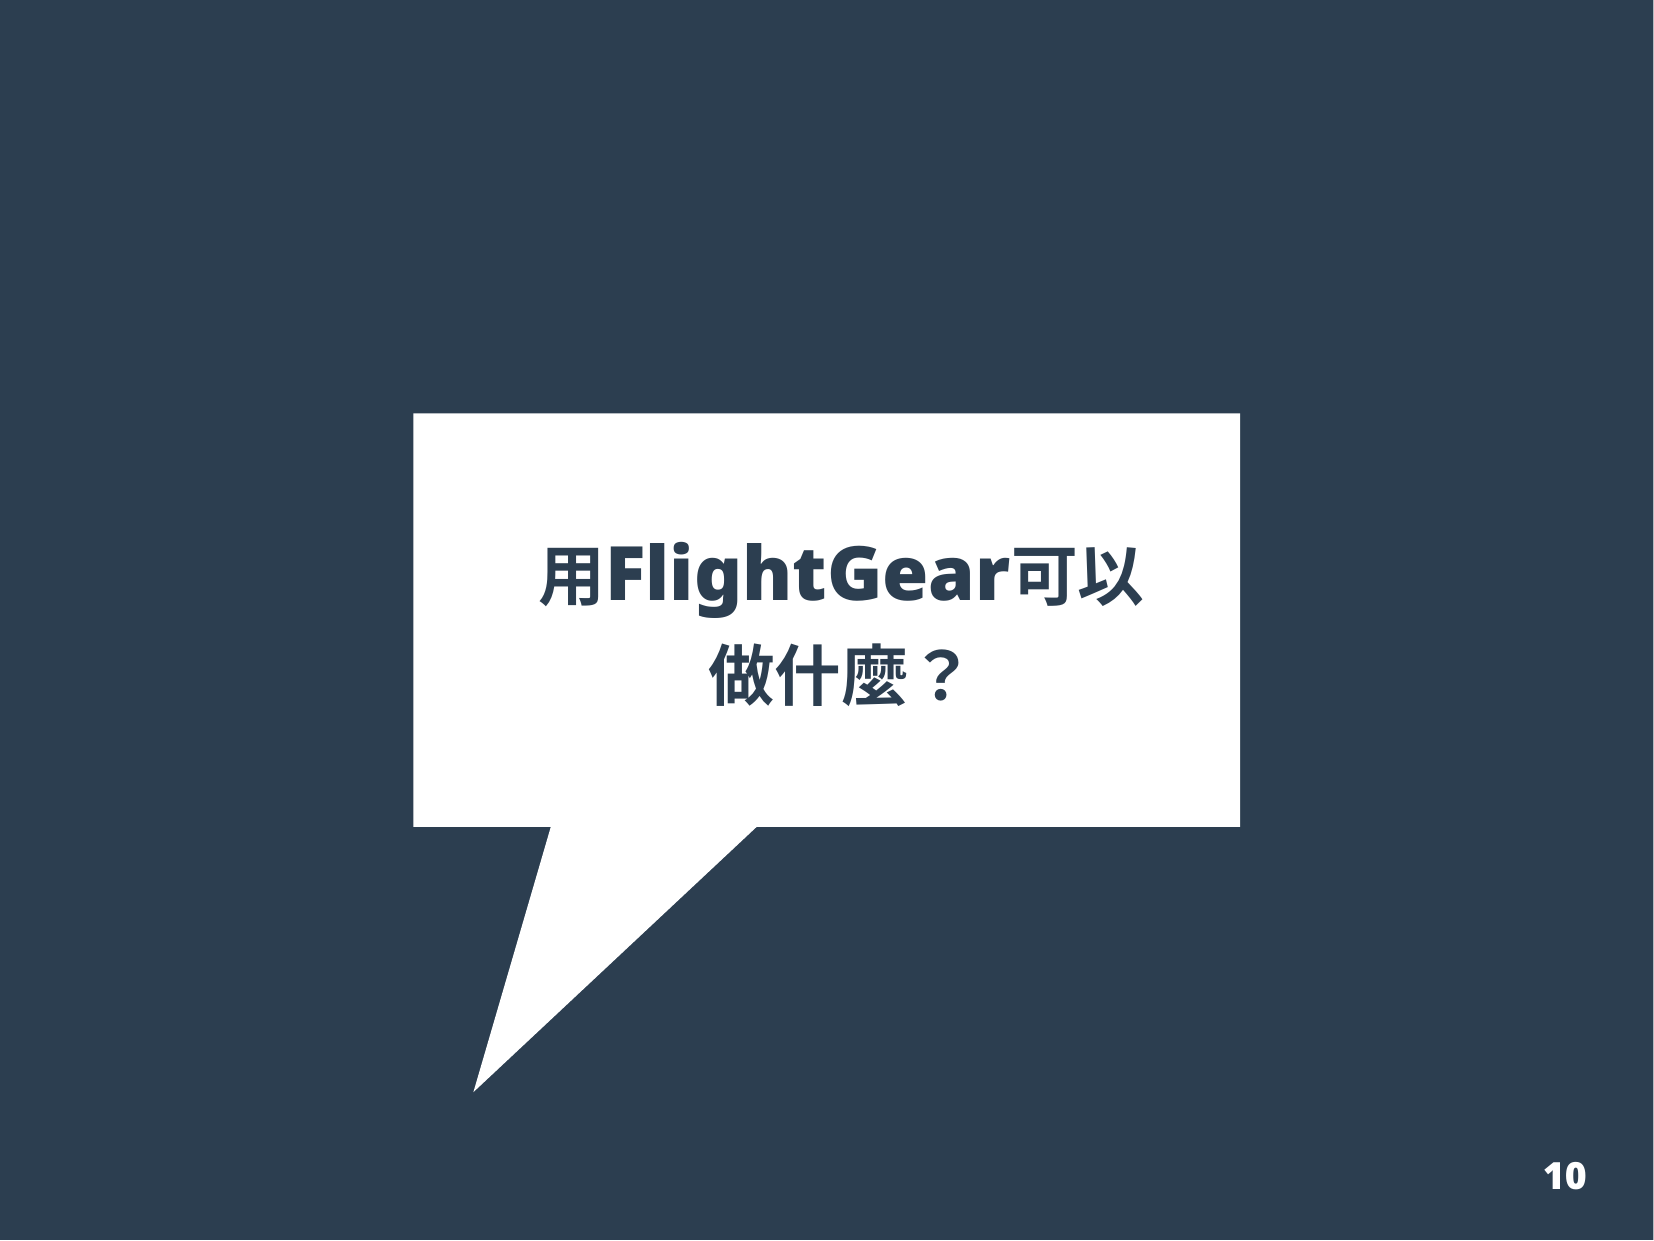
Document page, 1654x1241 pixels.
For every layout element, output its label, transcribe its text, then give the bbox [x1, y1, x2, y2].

title 用FlightGear可以做什麼？ [531, 442, 1152, 798]
